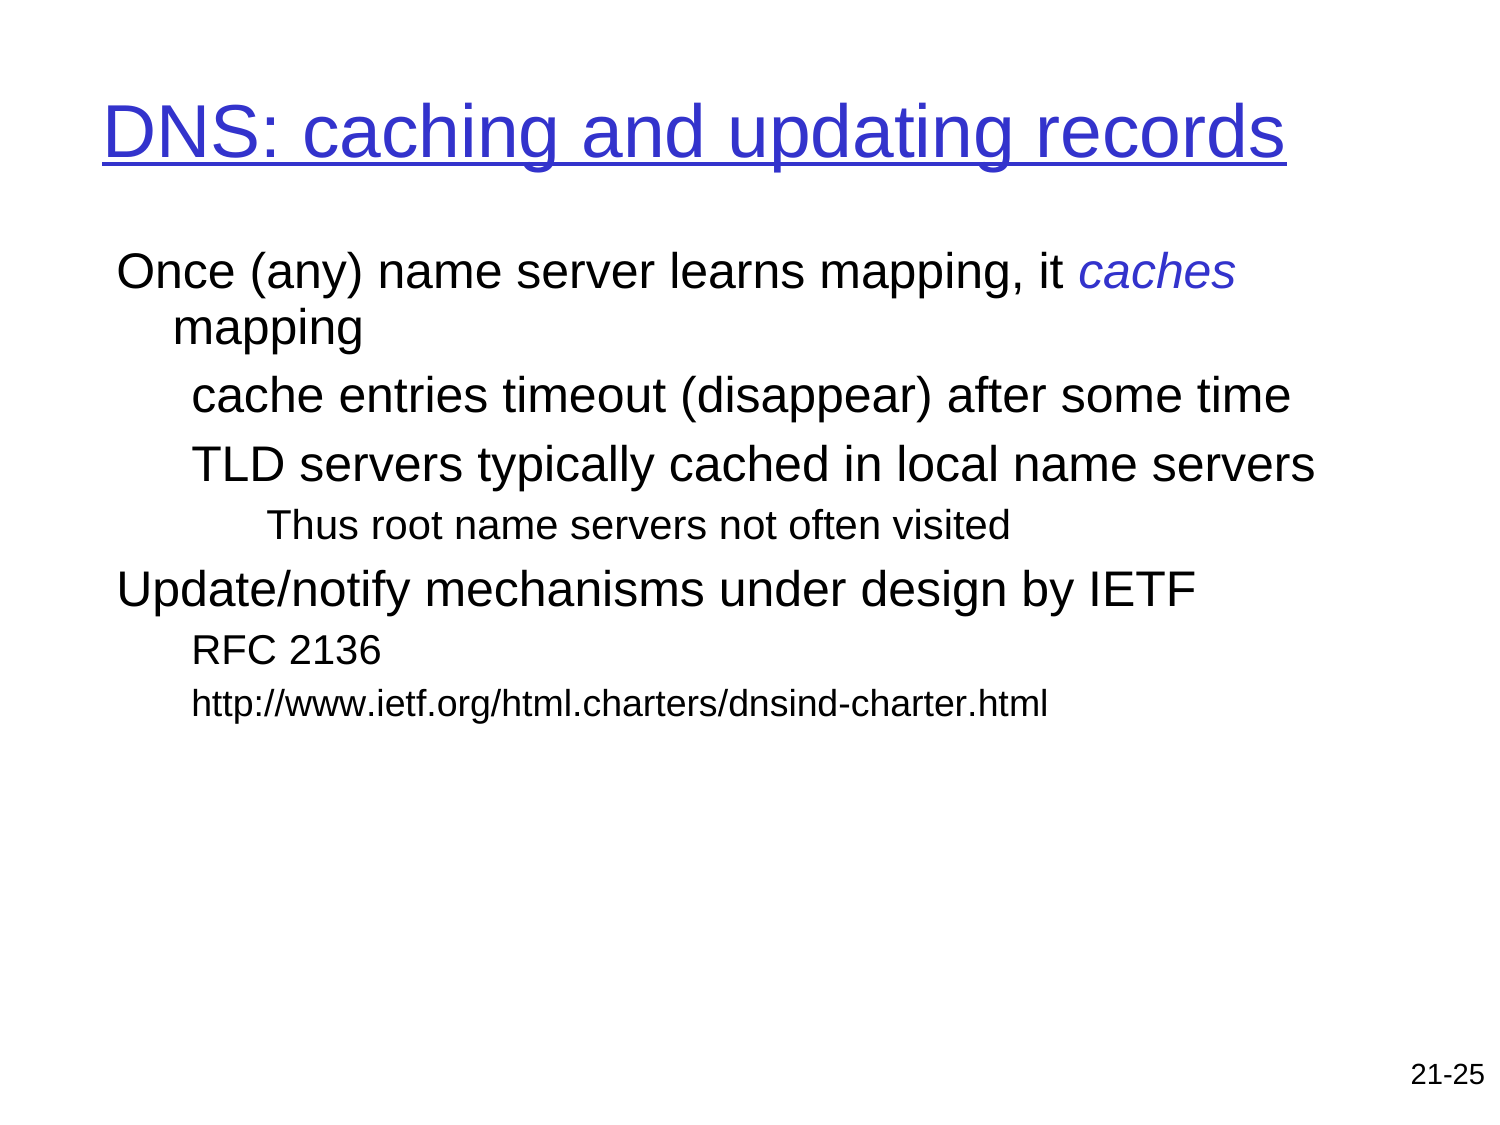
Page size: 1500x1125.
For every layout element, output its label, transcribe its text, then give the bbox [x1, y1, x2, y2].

list Once (any) name server learns mapping, it caches mapping cache entries timeout (disappear) after some time TLD servers typically cached in local name servers Thus root name servers not often visited Update/notify mechanisms under design by IETF RFC 2136 http://www.ietf.org/html.charters/dnsind-charter.html [101, 235, 1335, 1013]
title DNS: caching and updating records [87, 37, 1363, 225]
